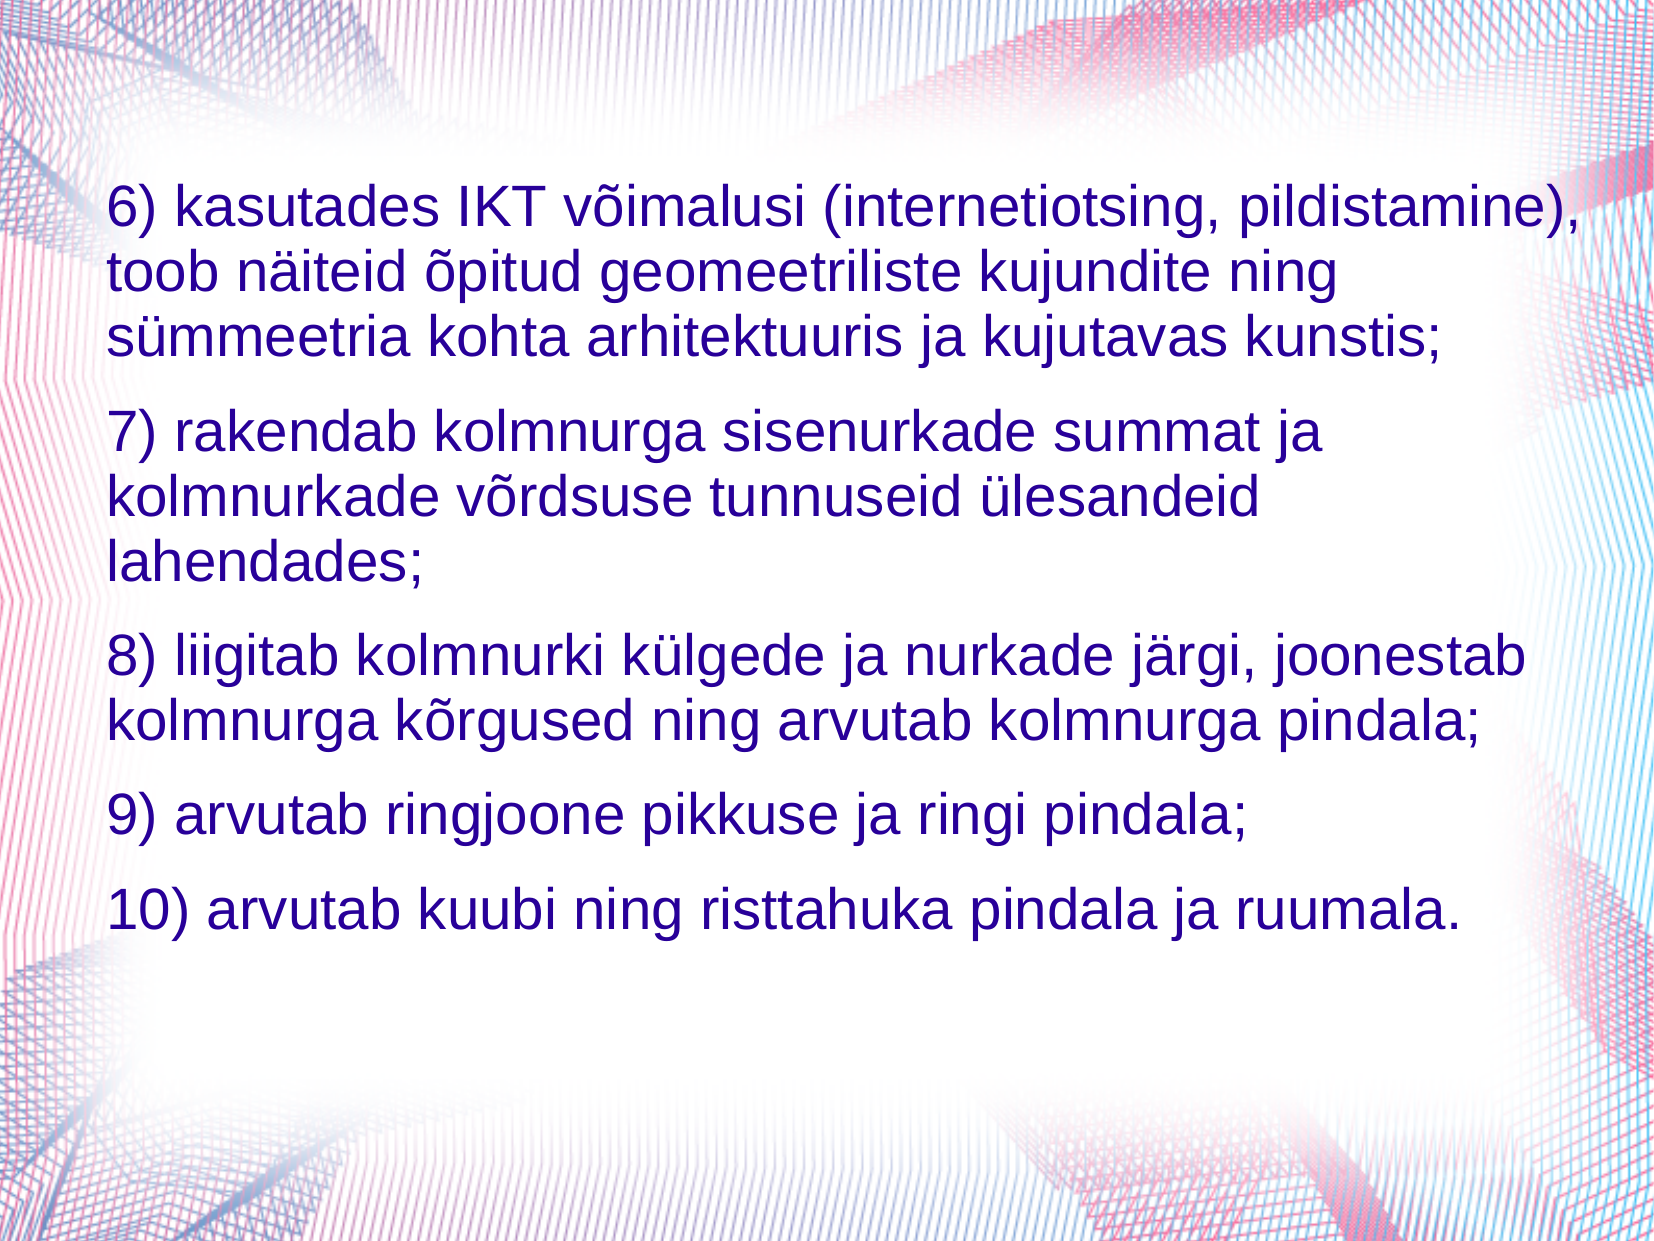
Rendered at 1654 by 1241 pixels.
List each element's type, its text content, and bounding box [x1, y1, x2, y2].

picture [0, 0, 1654, 1241]
list 6) kasutades IKT võimalusi (internetiotsing, pildistamine), toob näiteid õpitud geomeetriliste kujundite ning sümmeetria kohta arhitektuuris ja kujutavas kunstis; 7) rakendab kolmnurga sisenurkade summat ja kolmnurkade võrdsuse tunnuseid ülesandeid lahendades; 8) liigitab kolmnurki külgede ja nurkade järgi, joonestab kolmnurga kõrgused ning arvutab kolmnurga pindala; 9) arvutab ringjoone pikkuse ja ringi pindala; 10) arvutab kuubi ning risttahuka pindala ja ruumala. [106, 173, 1595, 993]
